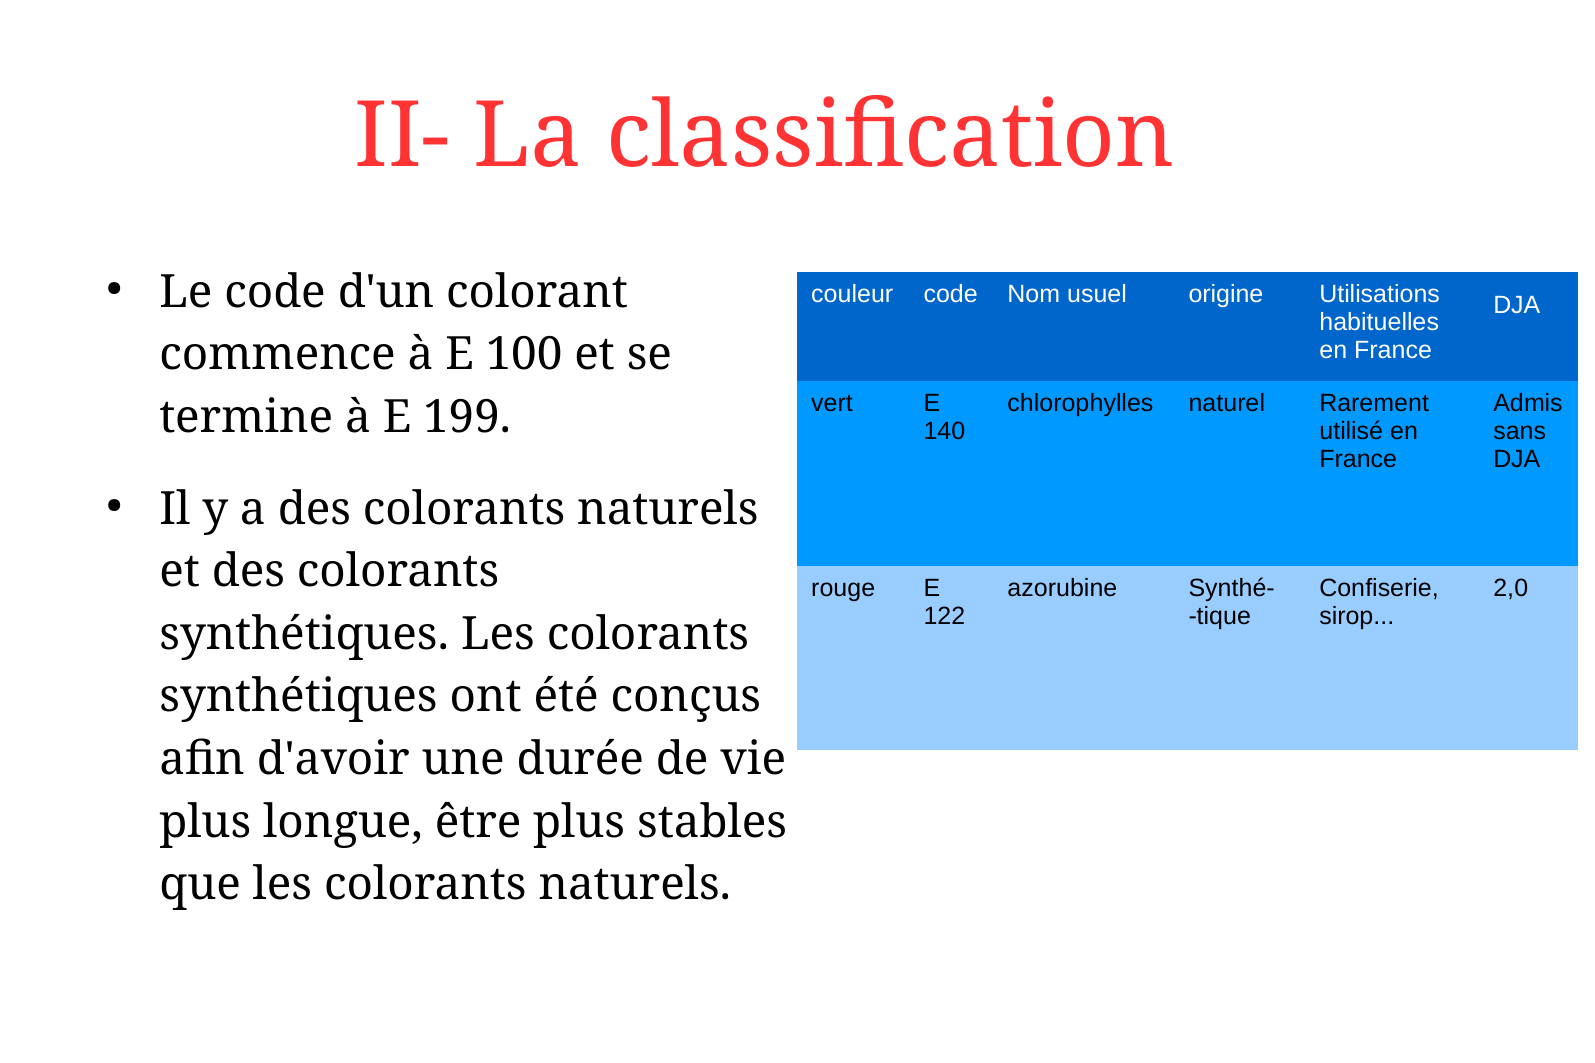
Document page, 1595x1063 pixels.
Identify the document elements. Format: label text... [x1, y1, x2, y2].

table_header Utilisations habituelles en France [1305, 272, 1479, 381]
table_cell Synthé- -tique [1174, 566, 1305, 750]
table_cell chlorophylles [993, 381, 1174, 566]
table_cell E 122 [909, 566, 993, 750]
table_cell Rarement utilisé en France [1305, 381, 1479, 566]
list Le code d'un colorant commence à E 100 et se termine à E 199. Il y a des colorants naturels et des colorants synthétiques. Les colorants synthétiques ont été conçus afin d'avoir une durée de vie plus longue, être plus stables que les colorants naturels. [88, 258, 789, 945]
table_header code [909, 272, 993, 381]
table_cell rouge [797, 566, 909, 750]
table_cell E 140 [909, 381, 993, 566]
table_cell naturel [1174, 381, 1305, 566]
table_cell 2,0 [1479, 566, 1578, 750]
table_cell Confiserie, sirop... [1305, 566, 1479, 750]
table_header Nom usuel [993, 272, 1174, 381]
table_cell azorubine [993, 566, 1174, 750]
table_header DJA [1479, 272, 1578, 381]
table_cell Admis sans DJA [1479, 381, 1578, 566]
table_cell vert [797, 381, 909, 566]
title II- La classification [79, 49, 1515, 213]
table_header couleur [797, 272, 909, 381]
table_header origine [1174, 272, 1305, 381]
